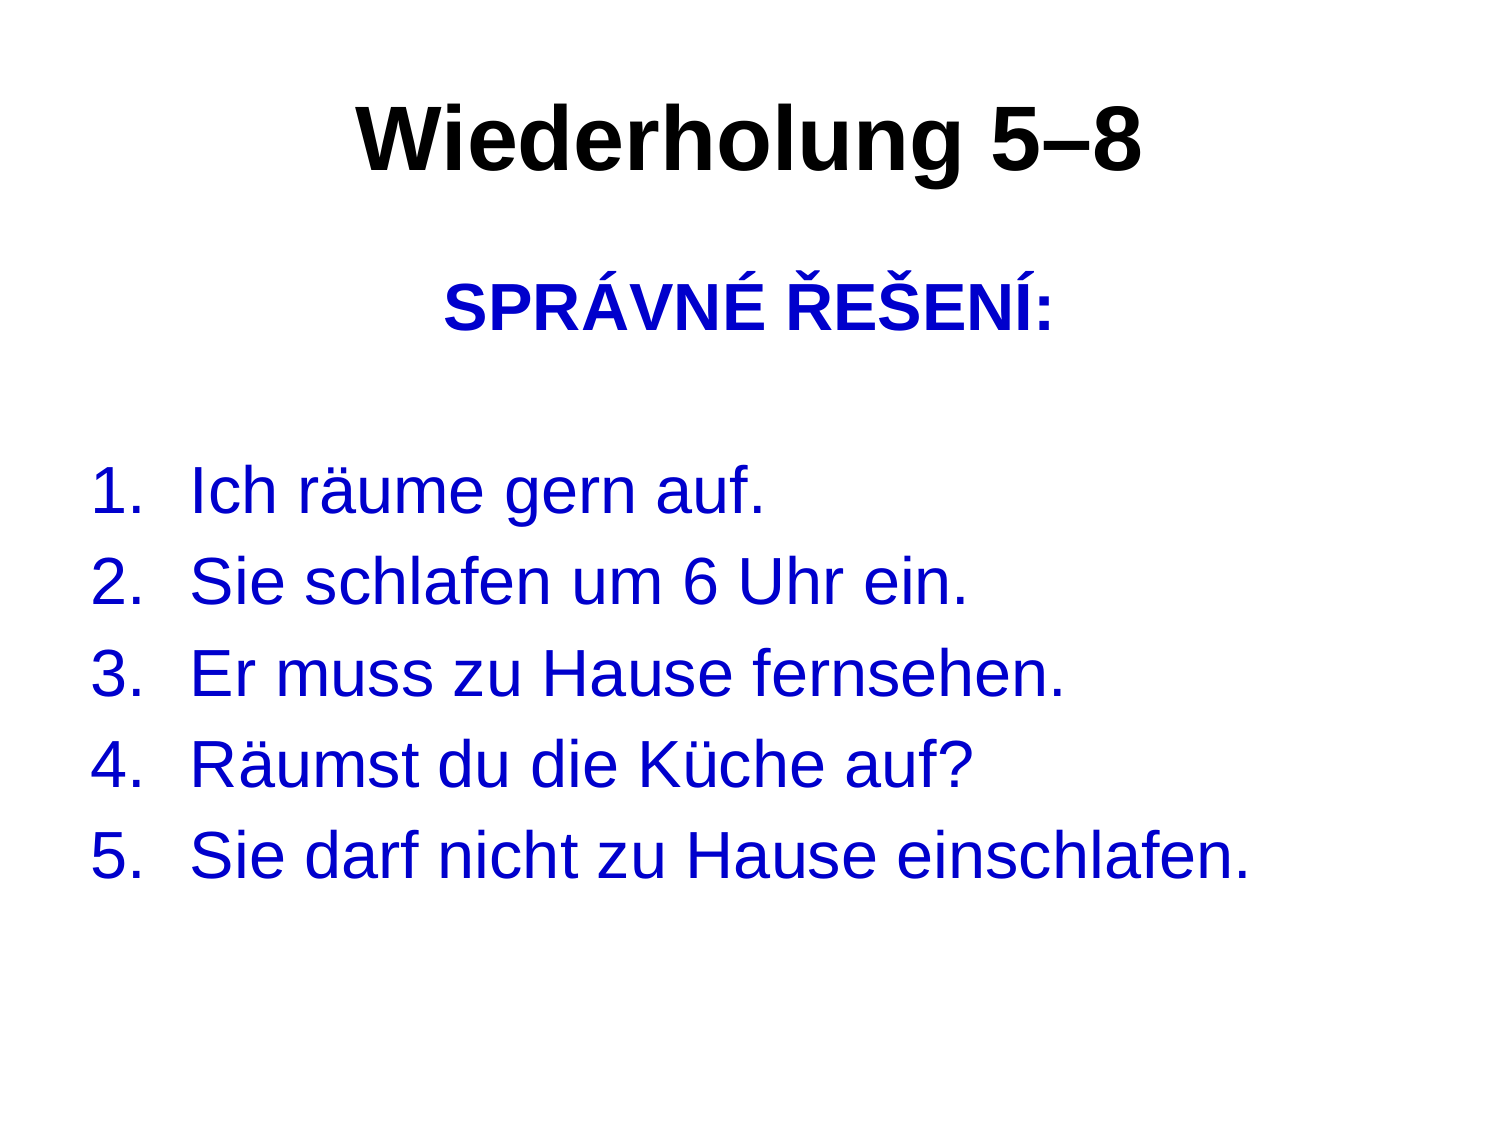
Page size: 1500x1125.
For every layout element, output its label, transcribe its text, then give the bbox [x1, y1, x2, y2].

title Wiederholung 5–8 [75, 45, 1426, 233]
list SPRÁVNÉ ŘEŠENÍ: Ich räume gern auf. Sie schlafen um 6 Uhr ein. Er muss zu Hause fernsehen. Räumst du die Küche auf? Sie darf nicht zu Hause einschlafen. [75, 262, 1426, 1084]
